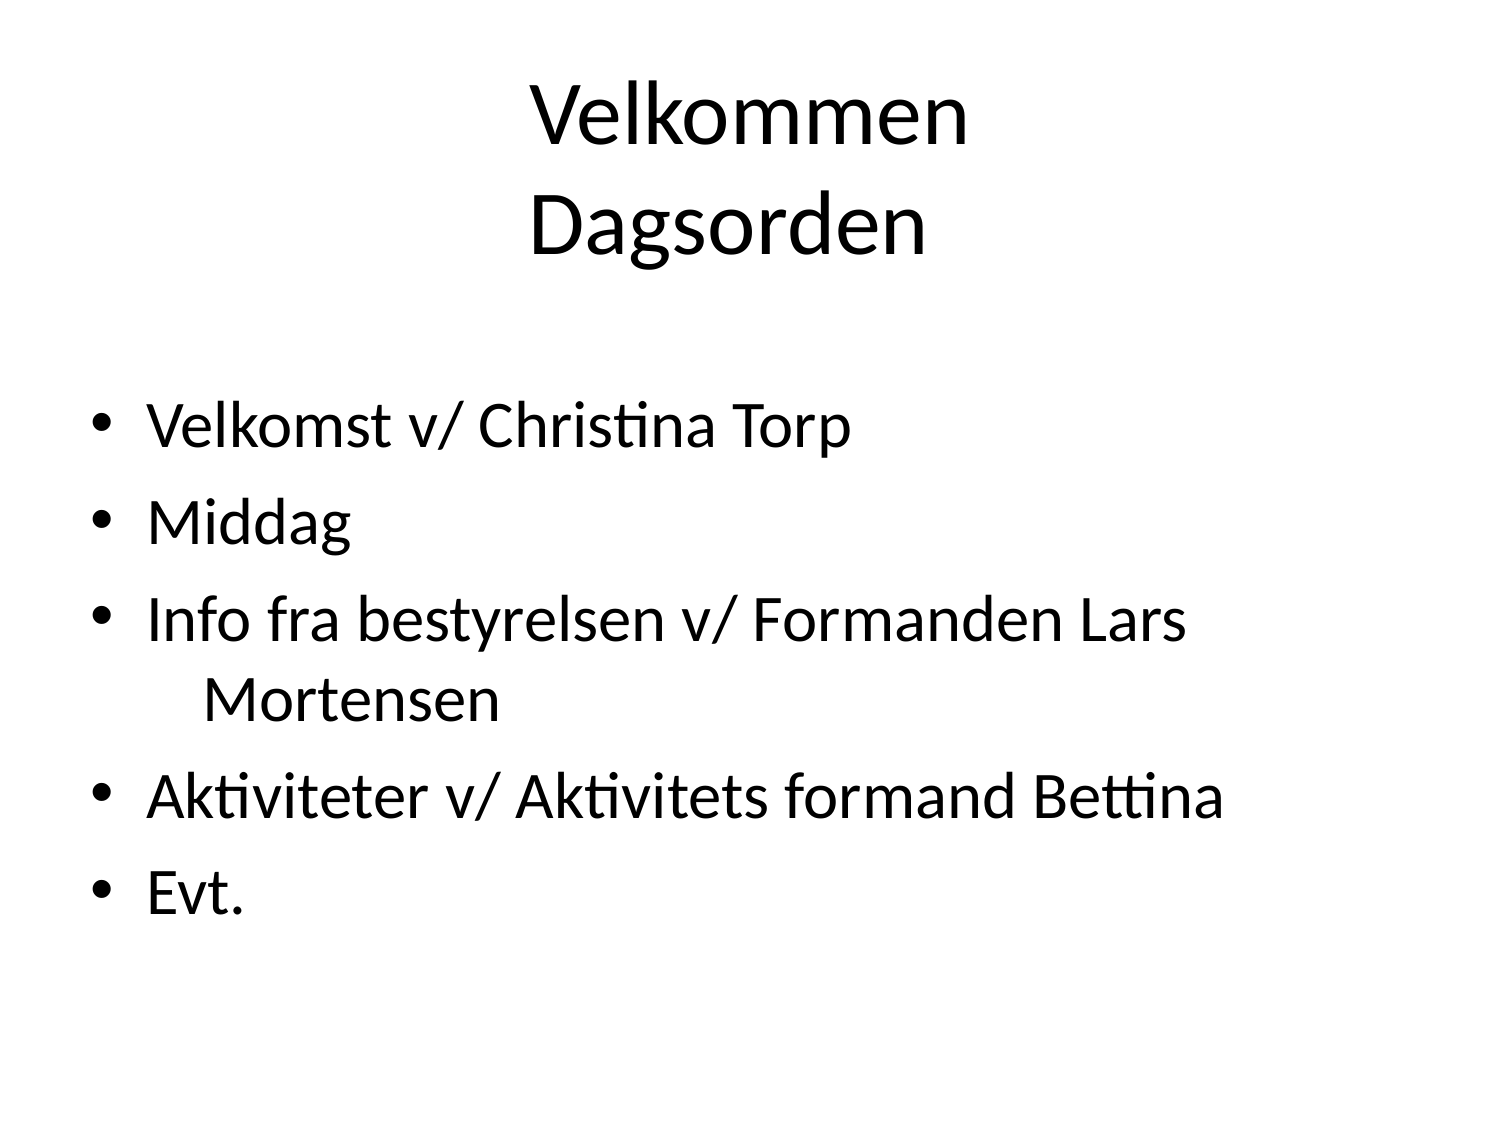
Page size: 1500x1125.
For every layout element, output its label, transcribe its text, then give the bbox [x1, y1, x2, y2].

list Velkomst v/ Christina Torp Middag Info fra bestyrelsen v/ Formanden Lars Mortensen Aktiviteter v/ Aktivitets formand Bettina Evt. [75, 373, 1426, 1106]
title Velkommen Dagsorden [75, 45, 1426, 233]
